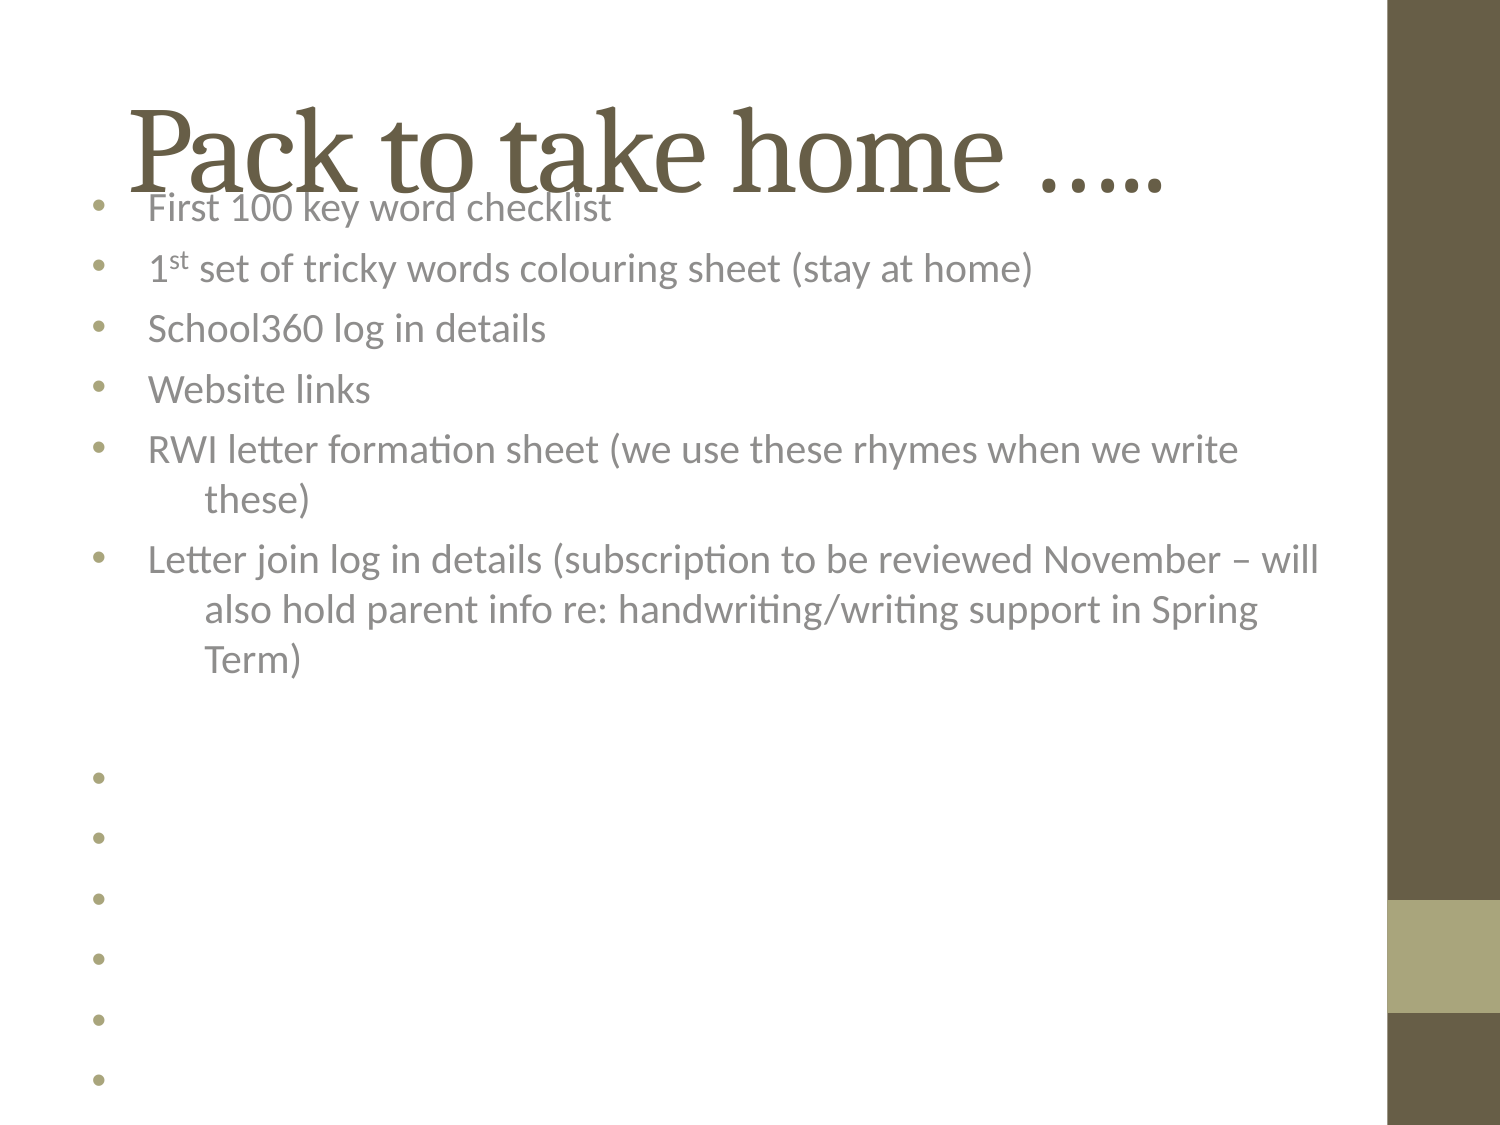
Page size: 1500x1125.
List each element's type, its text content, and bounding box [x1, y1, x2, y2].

title Pack to take home ….. [112, 62, 1388, 185]
subtitle First 100 key word checklist 1st set of tricky words colouring sheet (stay at home) School360 log in details Website links RWI letter formation sheet (we use these rhymes when we write these) Letter join log in details (subscription to be reviewed November – will also hold parent info re: handwriting/writing support in Spring Term) [76, 172, 1341, 1095]
